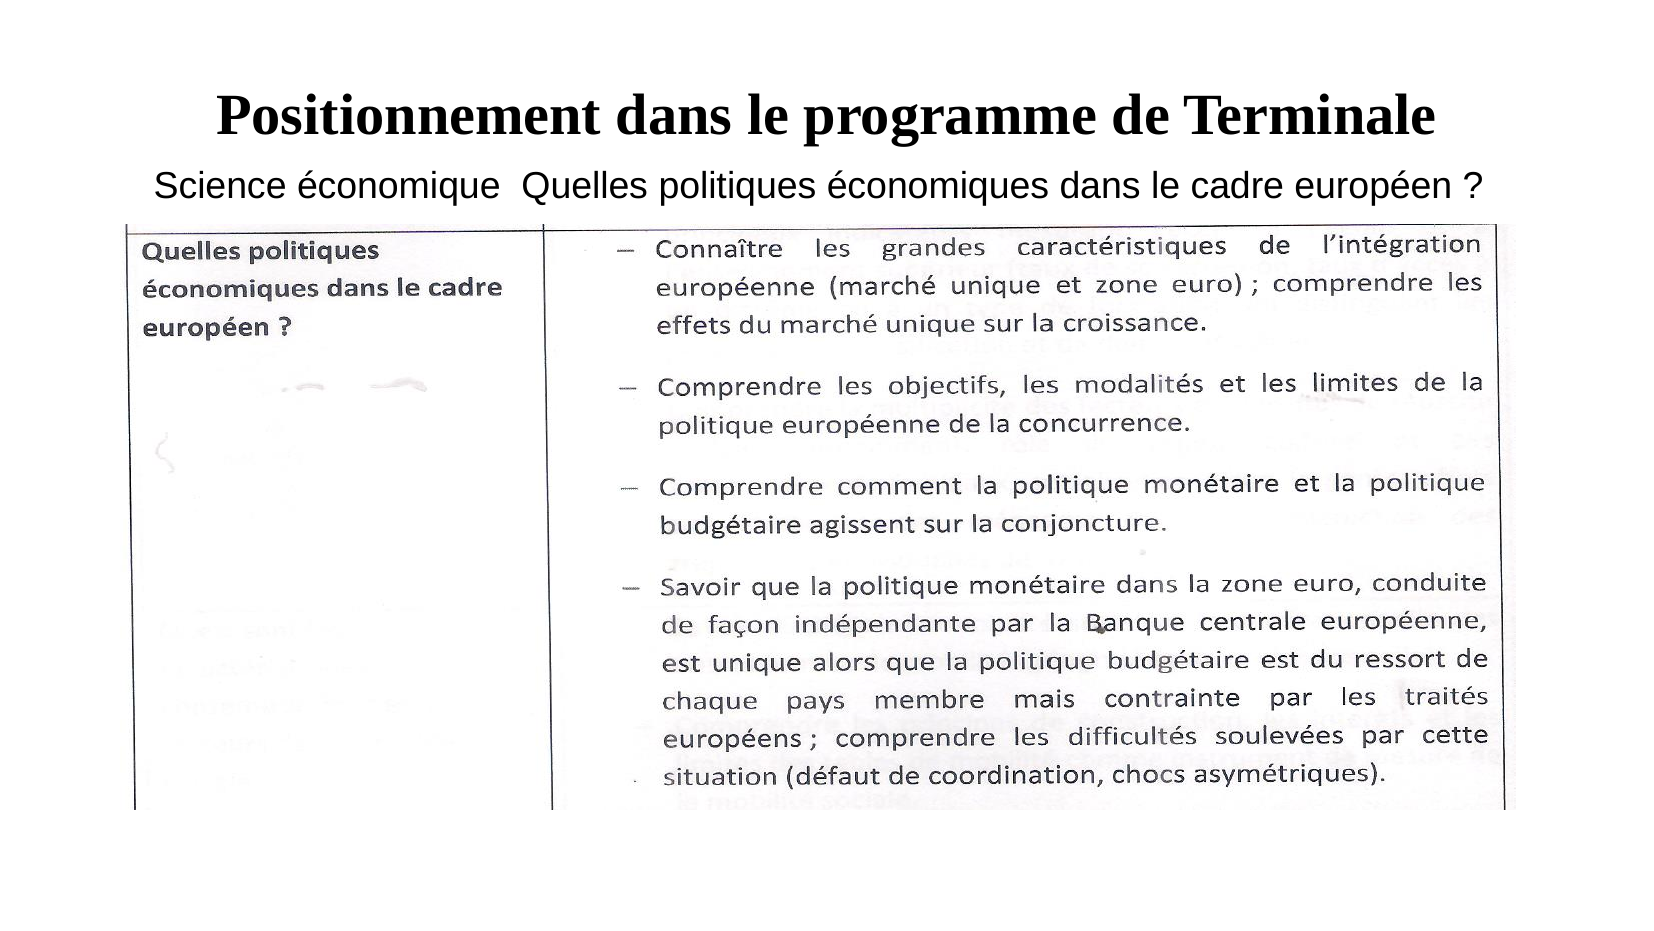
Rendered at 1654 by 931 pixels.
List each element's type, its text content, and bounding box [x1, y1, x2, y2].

picture [120, 224, 1516, 811]
list Science économique Quelles politiques économiques dans le cadre européen ? [82, 165, 1571, 856]
title Positionnement dans le programme de Terminale [82, 37, 1571, 165]
